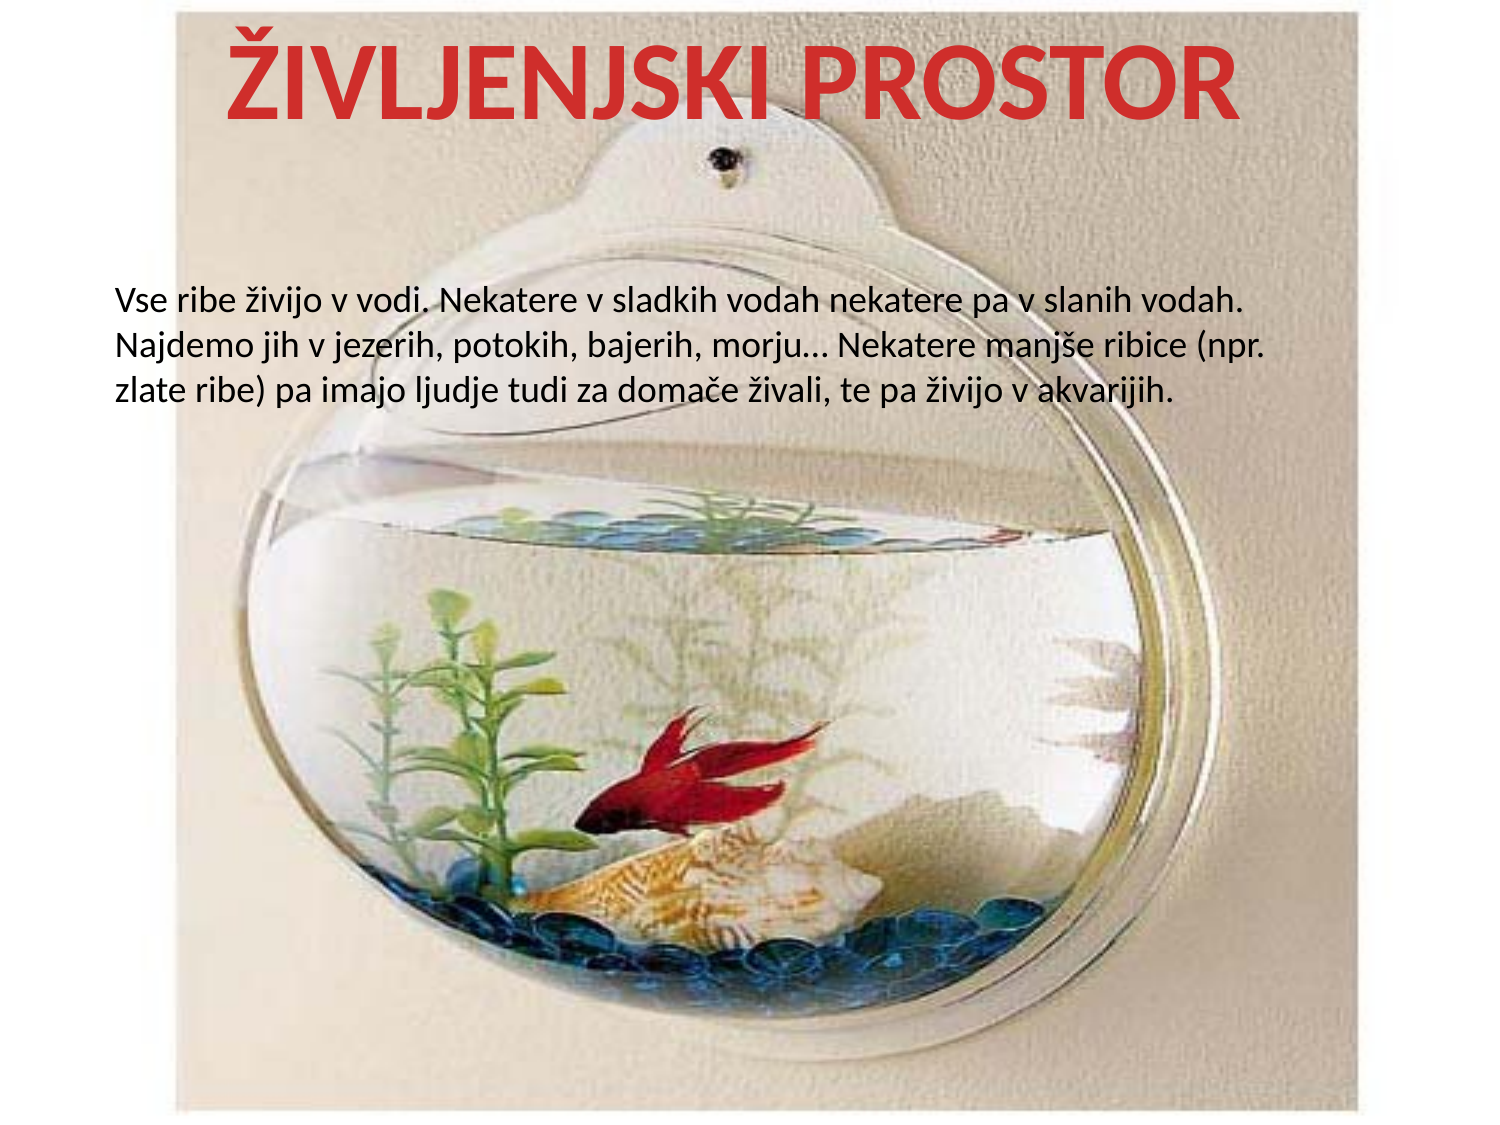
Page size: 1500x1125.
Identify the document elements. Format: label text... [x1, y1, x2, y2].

picture [0, 0, 1500, 1125]
text_box ŽIVLJENJSKI PROSTOR [211, 0, 1258, 150]
text_box Vse ribe živijo v vodi. Nekatere v sladkih vodah nekatere pa v slanih vodah. Najdemo jih v jezerih, potokih, bajerih, morju… Nekatere manjše ribice (npr. zlate ribe) pa imajo ljudje tudi za domače živali, te pa živijo v akvarijih. [100, 267, 1329, 417]
